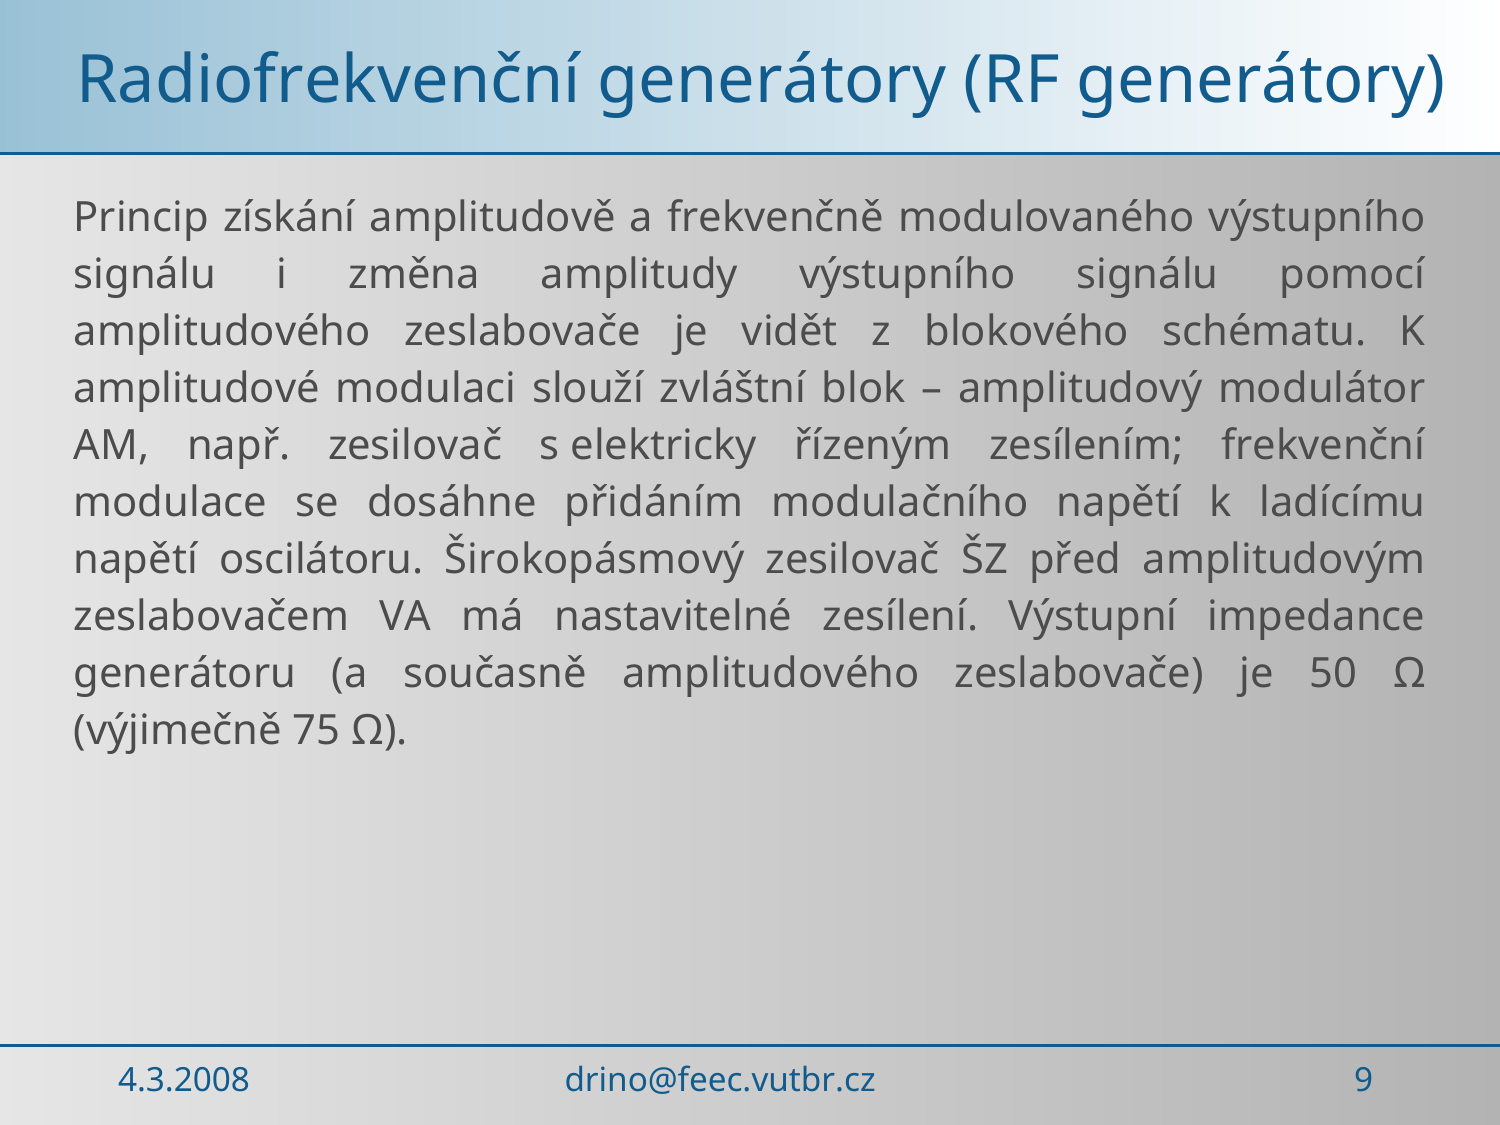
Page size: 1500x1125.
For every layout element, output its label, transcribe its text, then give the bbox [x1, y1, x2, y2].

text_box drino@feec.vutbr.cz [454, 1049, 987, 1125]
text_box <číslo> [1075, 1049, 1388, 1125]
text_box 4.3.2008 [103, 1049, 432, 1125]
title Radiofrekvenční generátory (RF generátory) [0, 0, 1500, 152]
text_box Princip získání amplitudově a frekvenčně modulovaného výstupního signálu i změna amplitudy výstupního signálu pomocí amplitudového zeslabovače je vidět z blokového schématu. K amplitudové modulaci slouží zvláštní blok – amplitudový modulátor AM, např. zesilovač s elektricky řízeným zesílením; frekvenční modulace se dosáhne přidáním modulačního napětí k ladícímu napětí oscilátoru. Širokopásmový zesilovač ŠZ před amplitudovým zeslabovačem VA má nastavitelné zesílení. Výstupní impedance generátoru (a současně amplitudového zeslabovače) je 50 Ω (výjimečně 75 Ω). [59, 178, 1442, 765]
